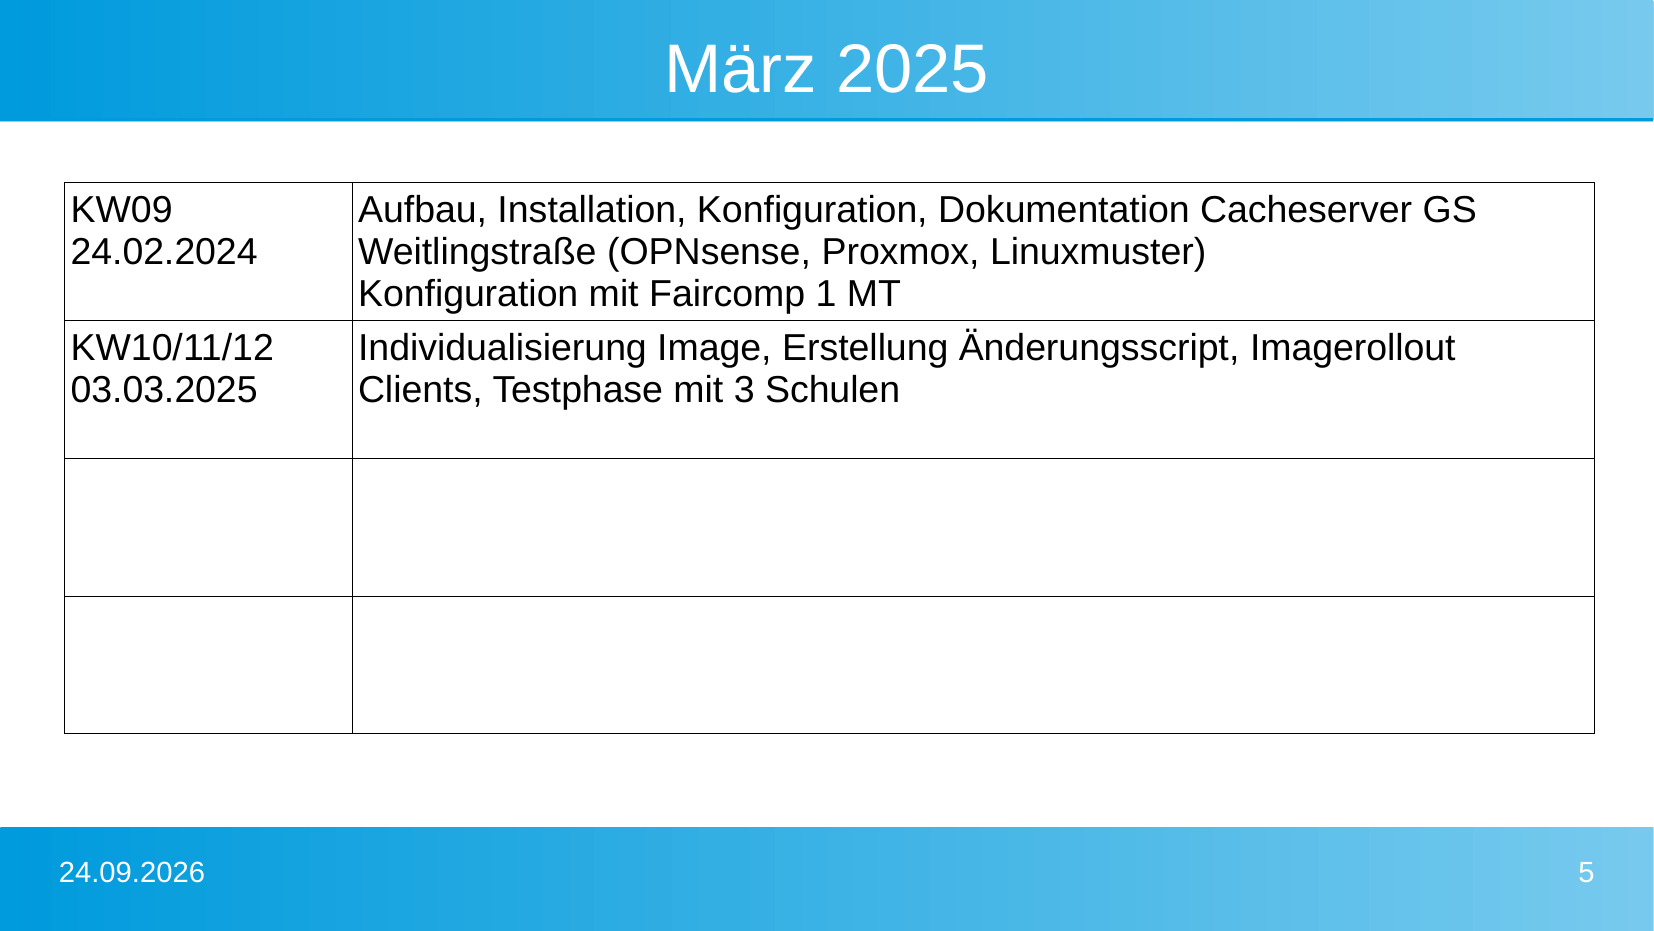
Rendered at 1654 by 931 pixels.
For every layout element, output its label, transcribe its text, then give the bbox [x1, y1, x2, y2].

table_cell [65, 459, 352, 596]
table_cell KW10/11/12 03.03.2025 [65, 321, 352, 458]
table_cell Individualisierung Image, Erstellung Änderungsscript, Imagerollout Clients, Testphase mit 3 Schulen [353, 321, 1594, 458]
table_cell [353, 459, 1594, 596]
table_header KW09 24.02.2024 [65, 183, 352, 320]
table_cell [353, 597, 1594, 733]
table_cell [65, 597, 352, 733]
title März 2025 [59, 29, 1595, 108]
table_header Aufbau, Installation, Konfiguration, Dokumentation Cacheserver GS Weitlingstraße (OPNsense, Proxmox, Linuxmuster) Konfiguration mit Faircomp 1 MT [353, 183, 1594, 320]
